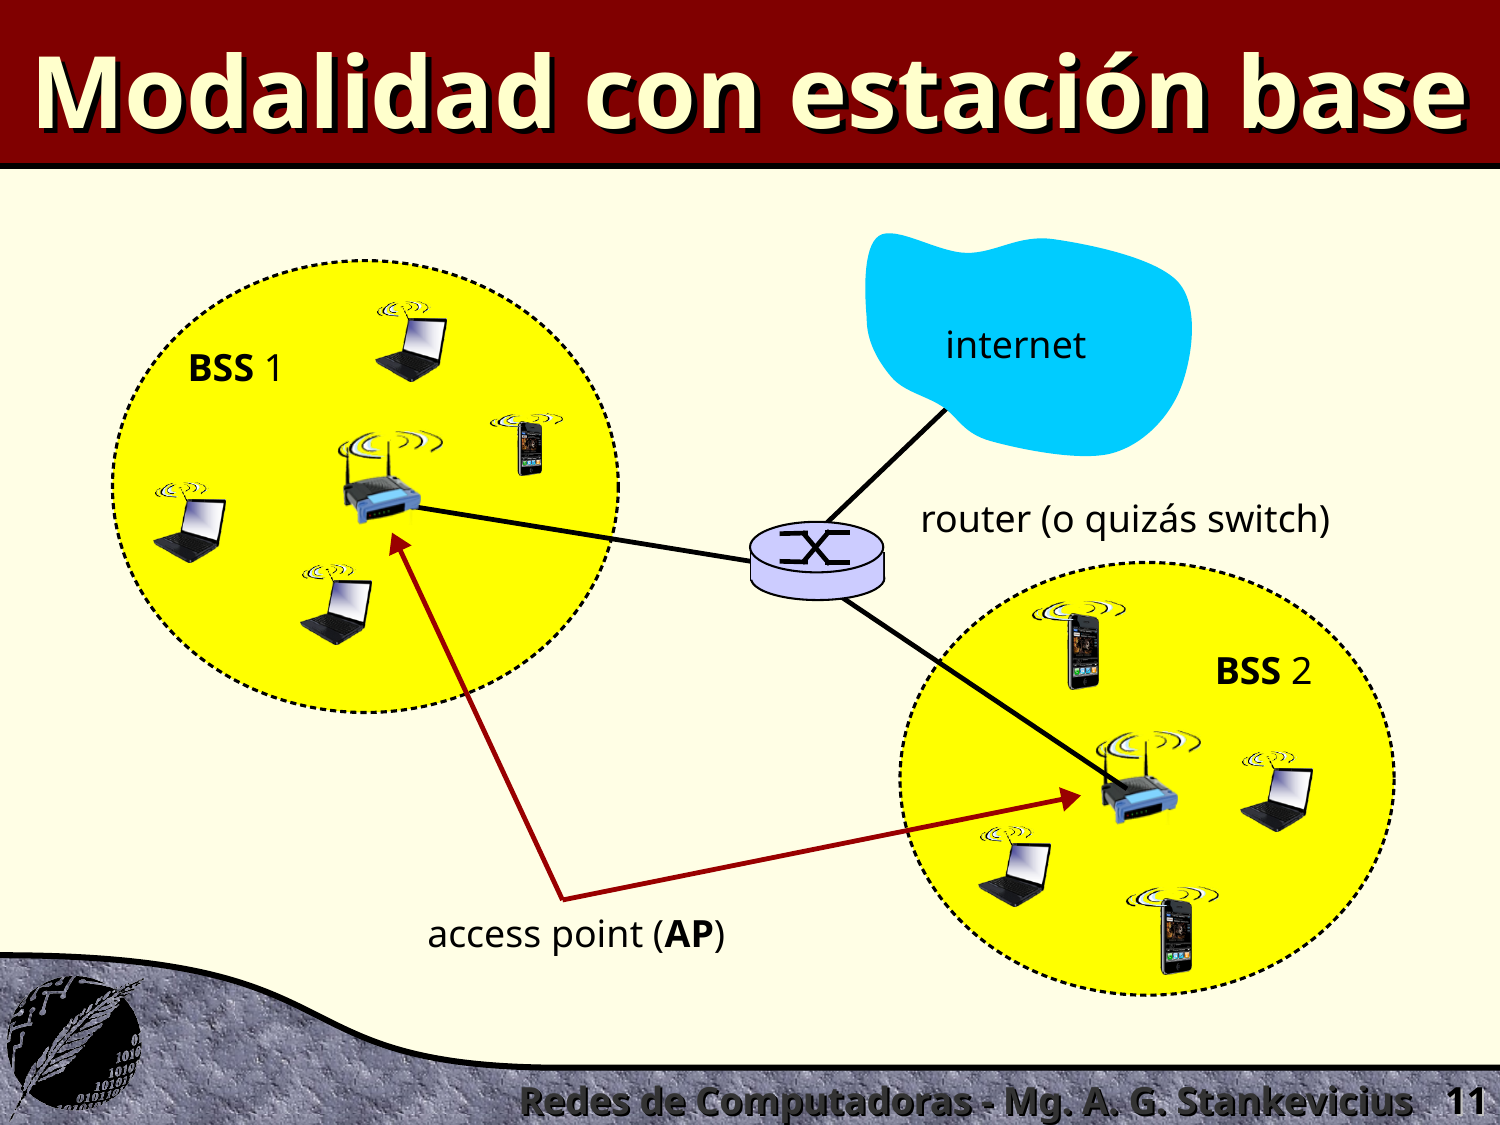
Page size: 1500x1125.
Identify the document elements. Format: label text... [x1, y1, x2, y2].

picture [0, 959, 1500, 1125]
picture [153, 480, 226, 563]
text_box [112, 260, 619, 713]
picture [1240, 749, 1313, 832]
text_box [750, 521, 884, 601]
picture [1125, 885, 1219, 976]
picture [1095, 729, 1201, 826]
text_box BSS 2 [1200, 637, 1340, 705]
text_box BSS 1 [172, 334, 307, 402]
text_box router (o quizás switch) [905, 487, 1346, 548]
picture [300, 562, 372, 645]
picture [790, 1100, 795, 1110]
picture [375, 299, 447, 382]
picture [1047, 1100, 1054, 1110]
picture [337, 429, 443, 526]
picture [978, 824, 1051, 907]
text_box access point (AP) [412, 900, 743, 968]
picture [1031, 599, 1126, 690]
text_box internet [865, 233, 1192, 457]
title Modalidad con estación base [15, 5, 1485, 160]
picture [489, 412, 563, 476]
text_box [900, 562, 1395, 996]
